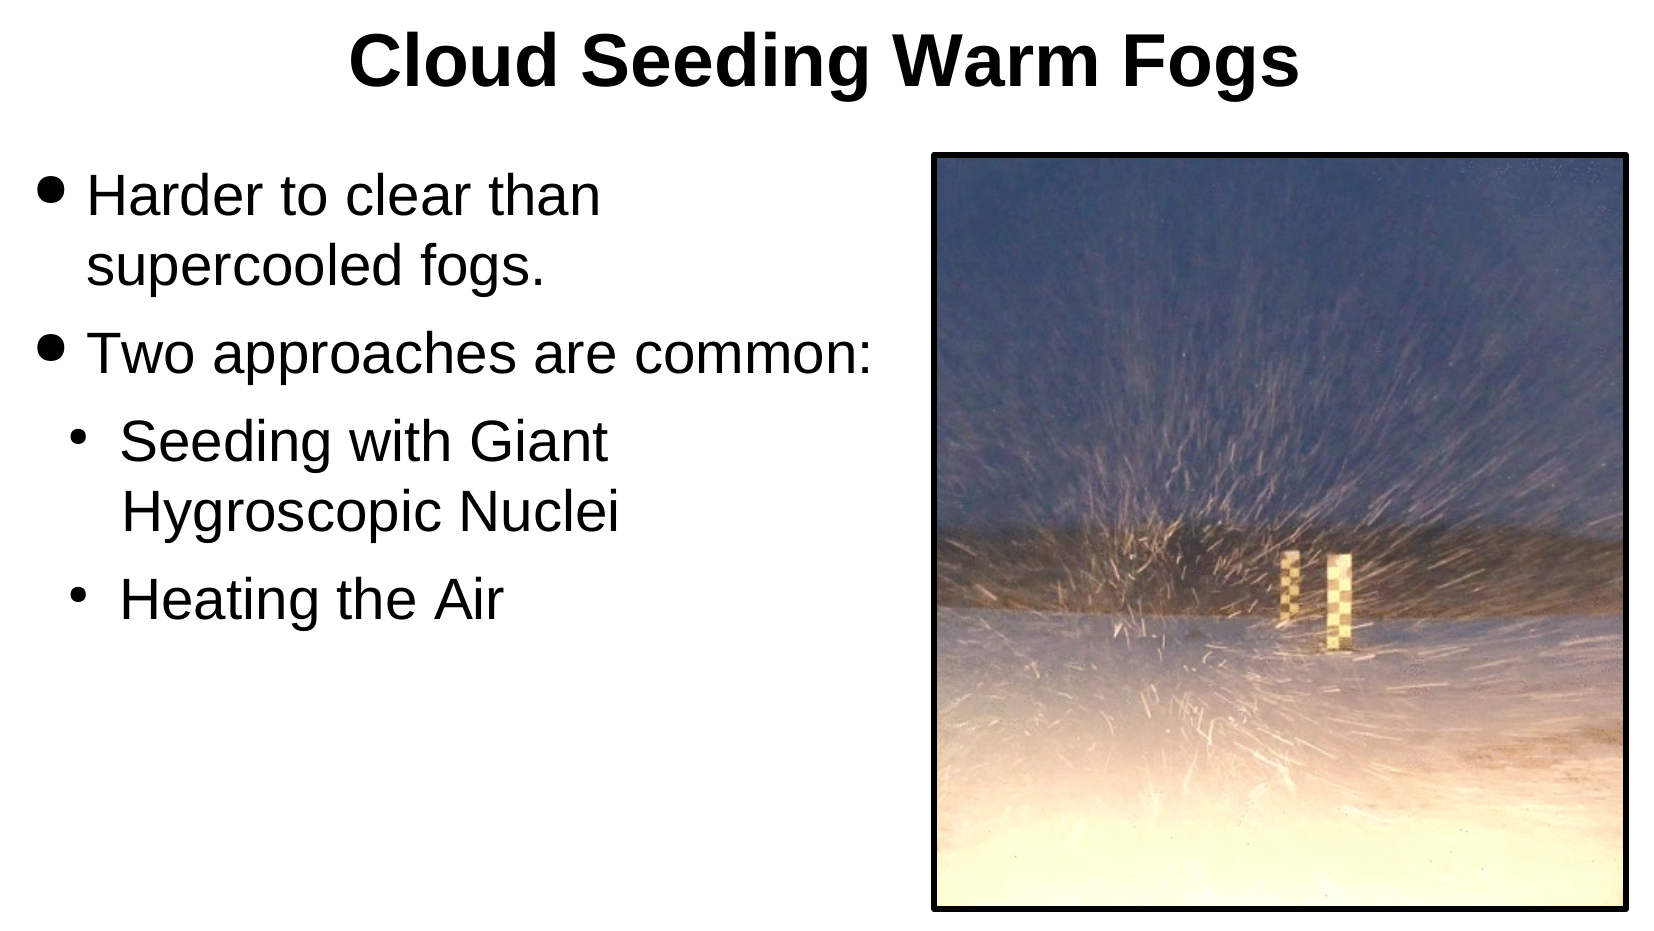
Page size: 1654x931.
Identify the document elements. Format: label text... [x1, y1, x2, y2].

picture [937, 157, 1624, 906]
title Cloud Seeding Warm Fogs [0, 5, 1654, 107]
text_box Harder to clear than supercooled fogs. Two approaches are common: Seeding with Giant Hygroscopic Nuclei Heating the Air [4, 149, 938, 639]
